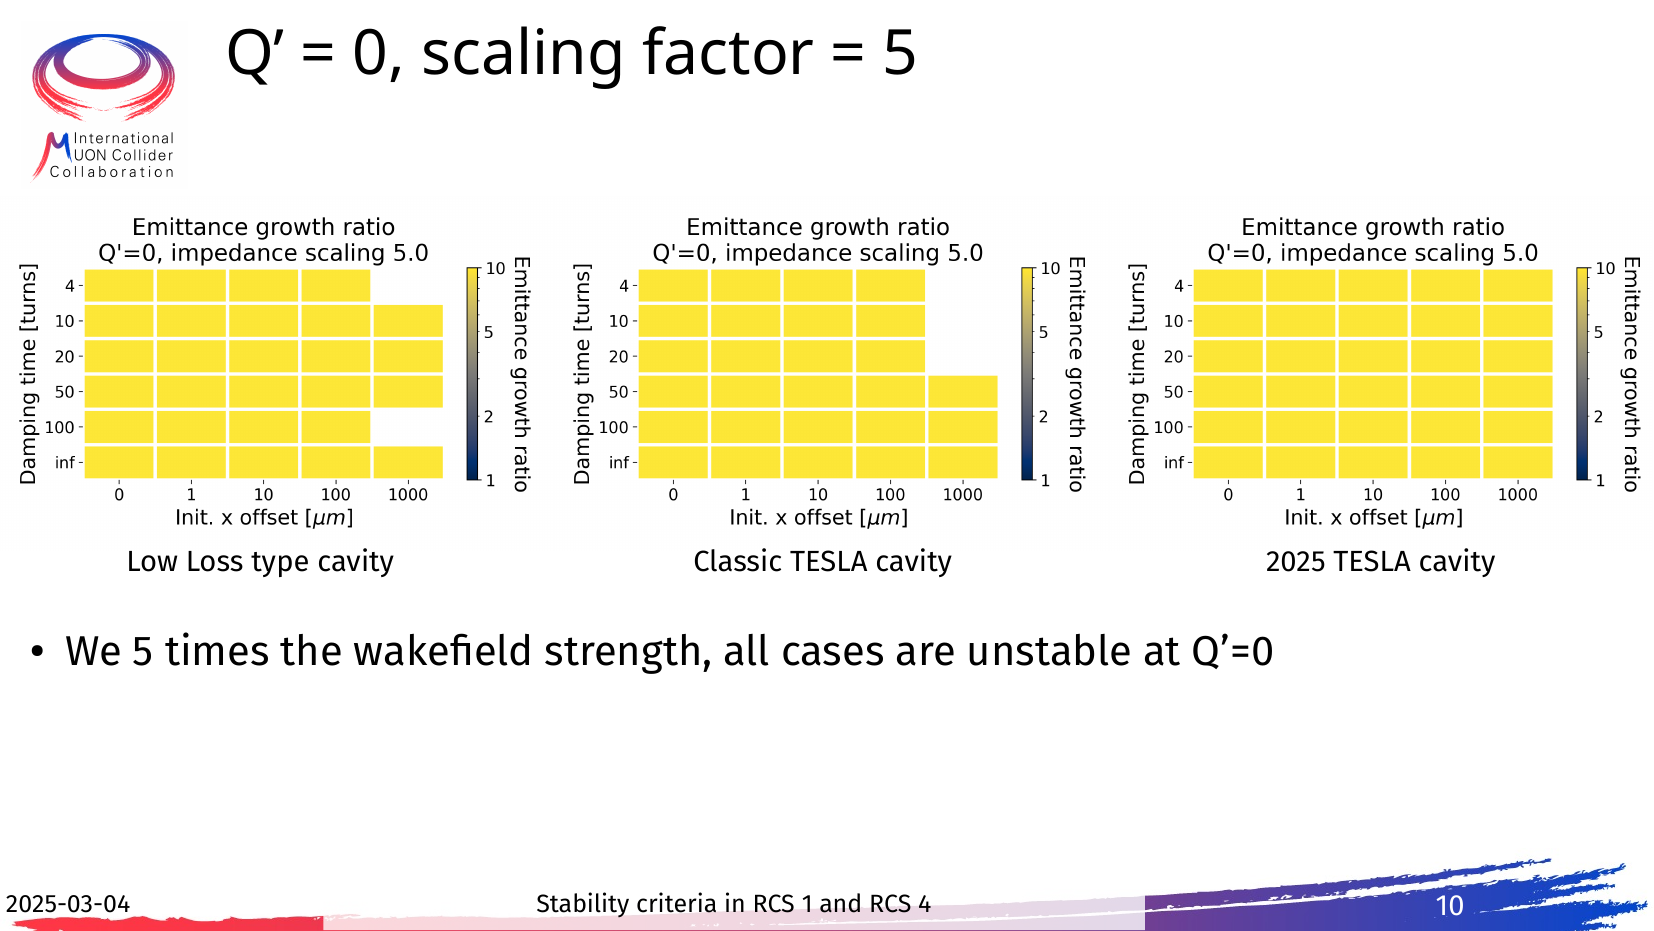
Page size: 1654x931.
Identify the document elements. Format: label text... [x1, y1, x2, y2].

text_box We 5 times the wakefield strength, all cases are unstable at Q’=0 [14, 619, 1651, 922]
text_box 2025 TESLA cavity [1251, 536, 1511, 587]
text_box Classic TESLA cavity [678, 536, 968, 587]
picture [21, 21, 188, 189]
picture [0, 196, 1654, 551]
picture [1145, 848, 1654, 931]
title Q’ = 0, scaling factor = 5 [225, 7, 1571, 196]
text_box Low Loss type cavity [111, 536, 410, 587]
picture [0, 848, 323, 931]
